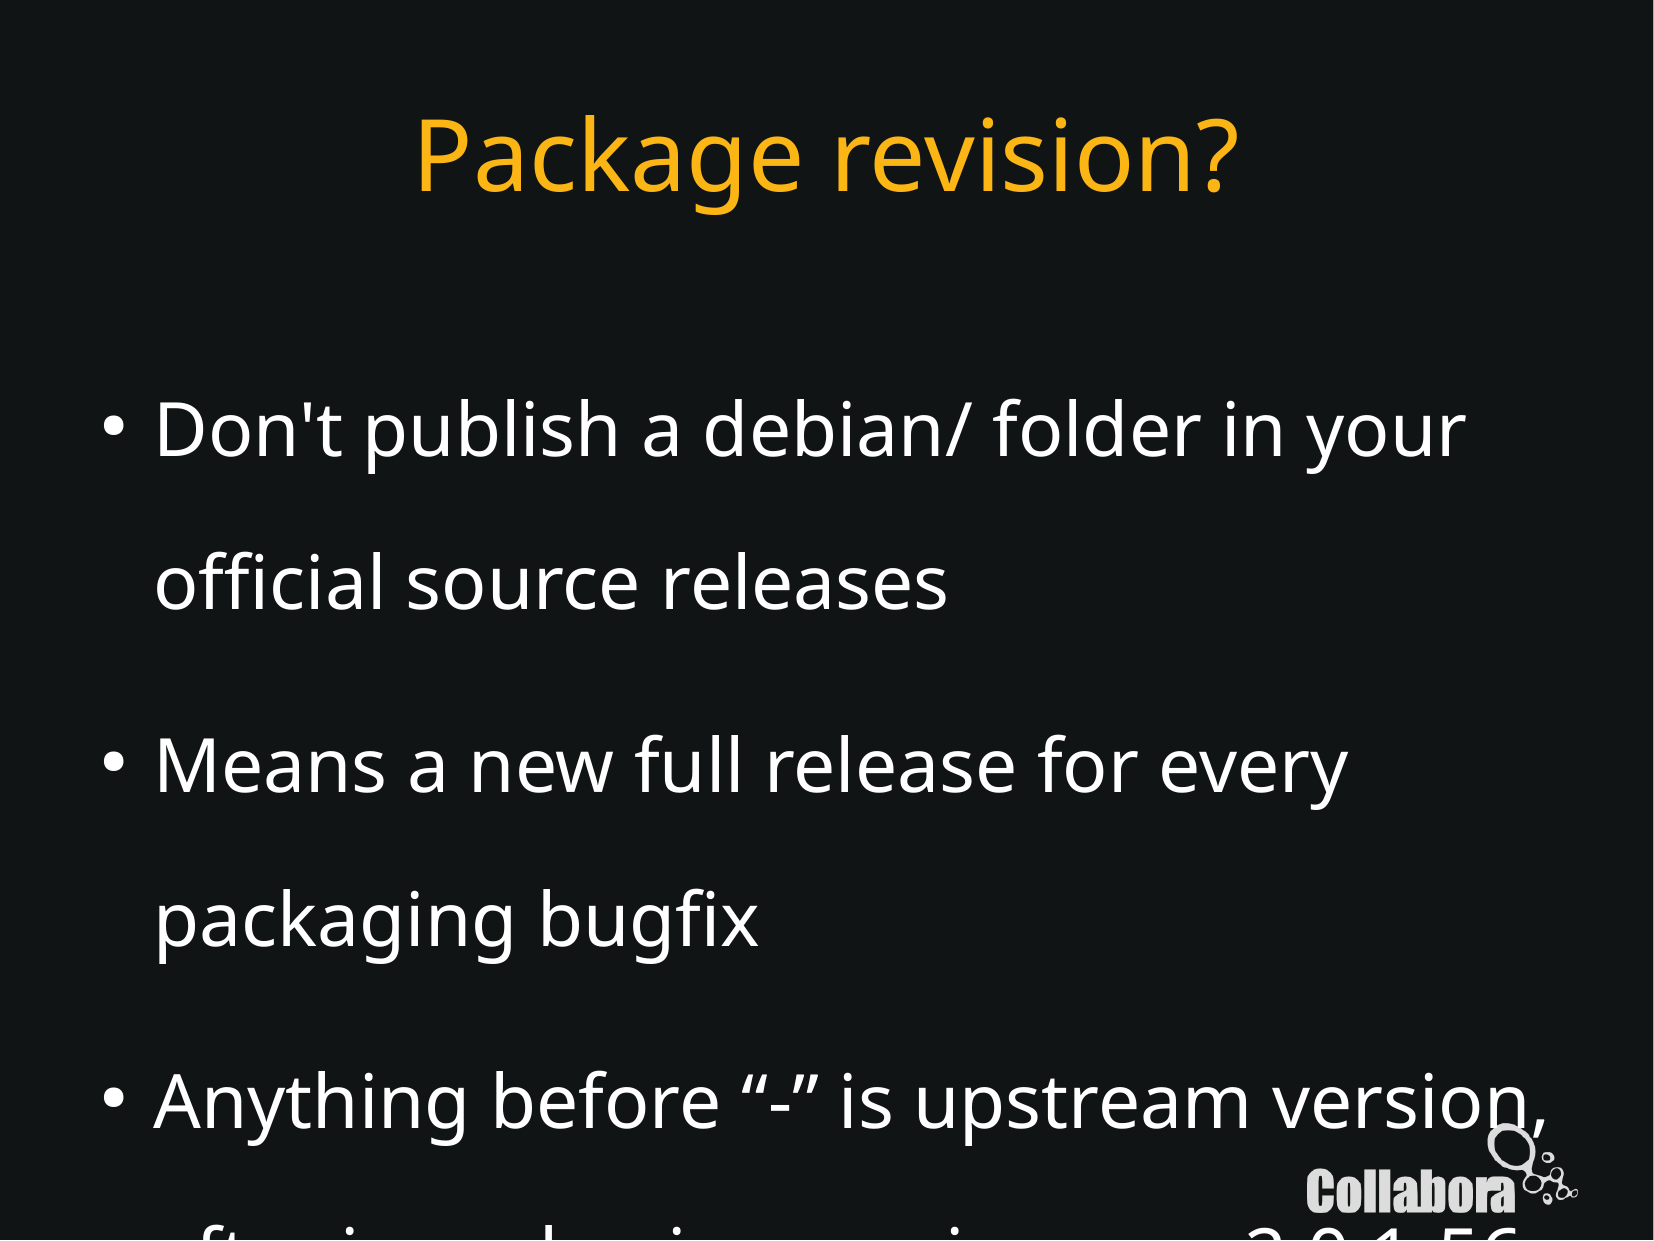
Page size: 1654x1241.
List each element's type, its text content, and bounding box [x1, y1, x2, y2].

picture [1307, 1123, 1578, 1213]
list Don't publish a debian/ folder in your official source releases Means a new full release for every packaging bugfix Anything before “-” is upstream version, after is packaging version. e.g. 2.0.1-56 [82, 324, 1571, 1109]
title Package revision? [82, 49, 1571, 257]
